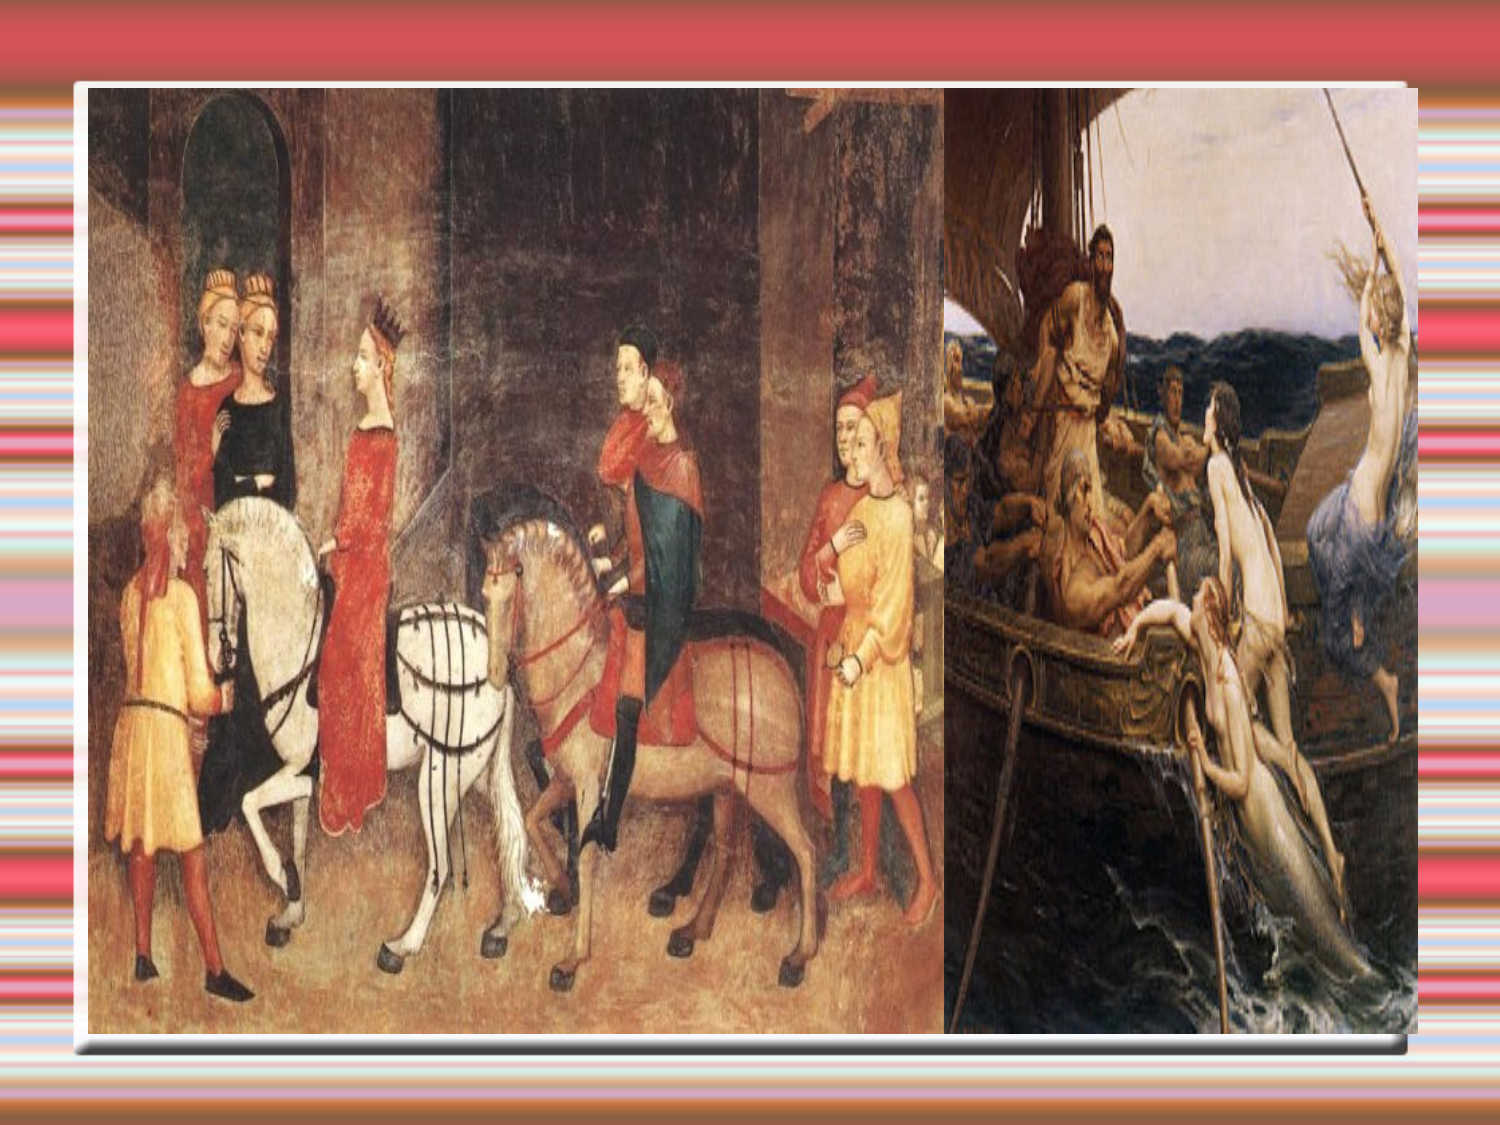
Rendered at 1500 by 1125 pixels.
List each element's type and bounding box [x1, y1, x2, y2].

picture [0, 0, 1500, 1125]
title [59, 29, 1468, 945]
